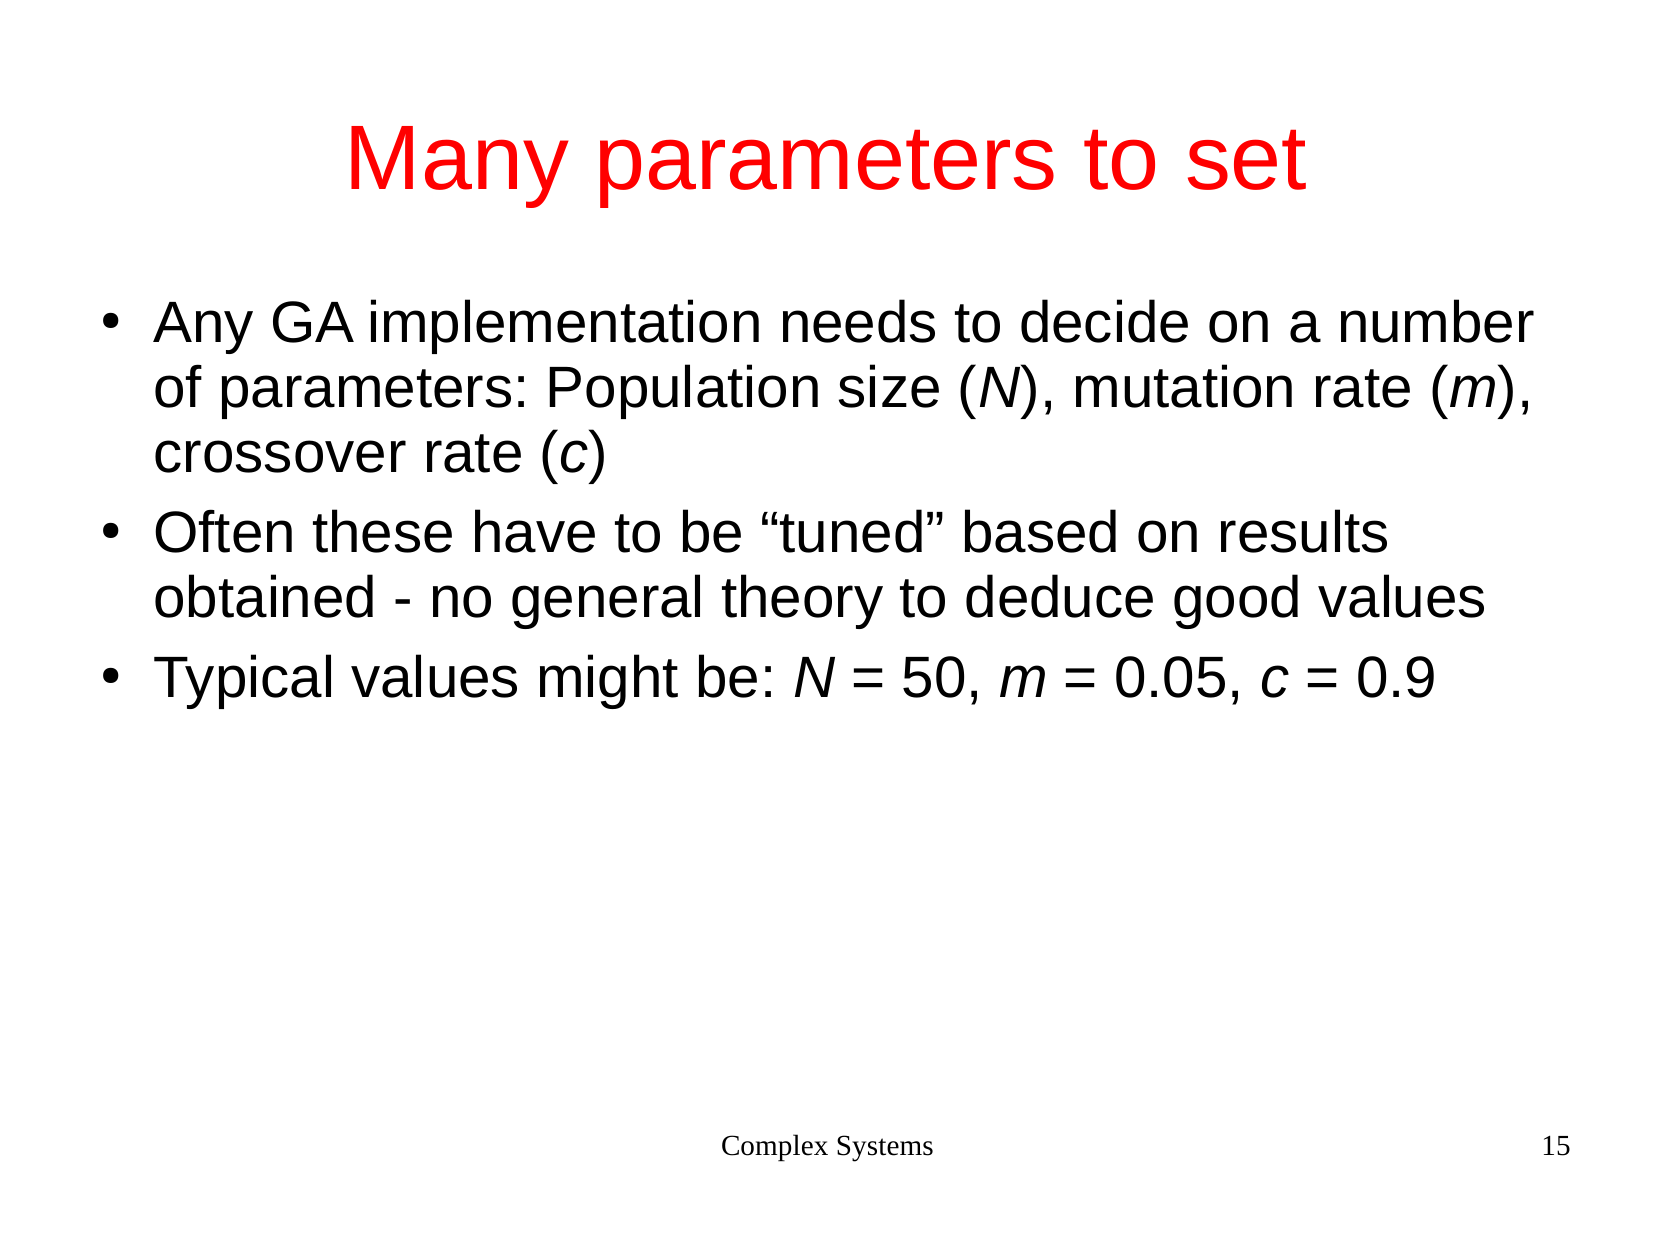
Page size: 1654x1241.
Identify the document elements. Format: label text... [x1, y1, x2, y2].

title Many parameters to set [82, 49, 1571, 257]
list Any GA implementation needs to decide on a number of parameters: Population size (N), mutation rate (m), crossover rate (c) Often these have to be “tuned” based on results obtained - no general theory to deduce good values Typical values might be: N = 50, m = 0.05, c = 0.9 [82, 290, 1571, 1109]
